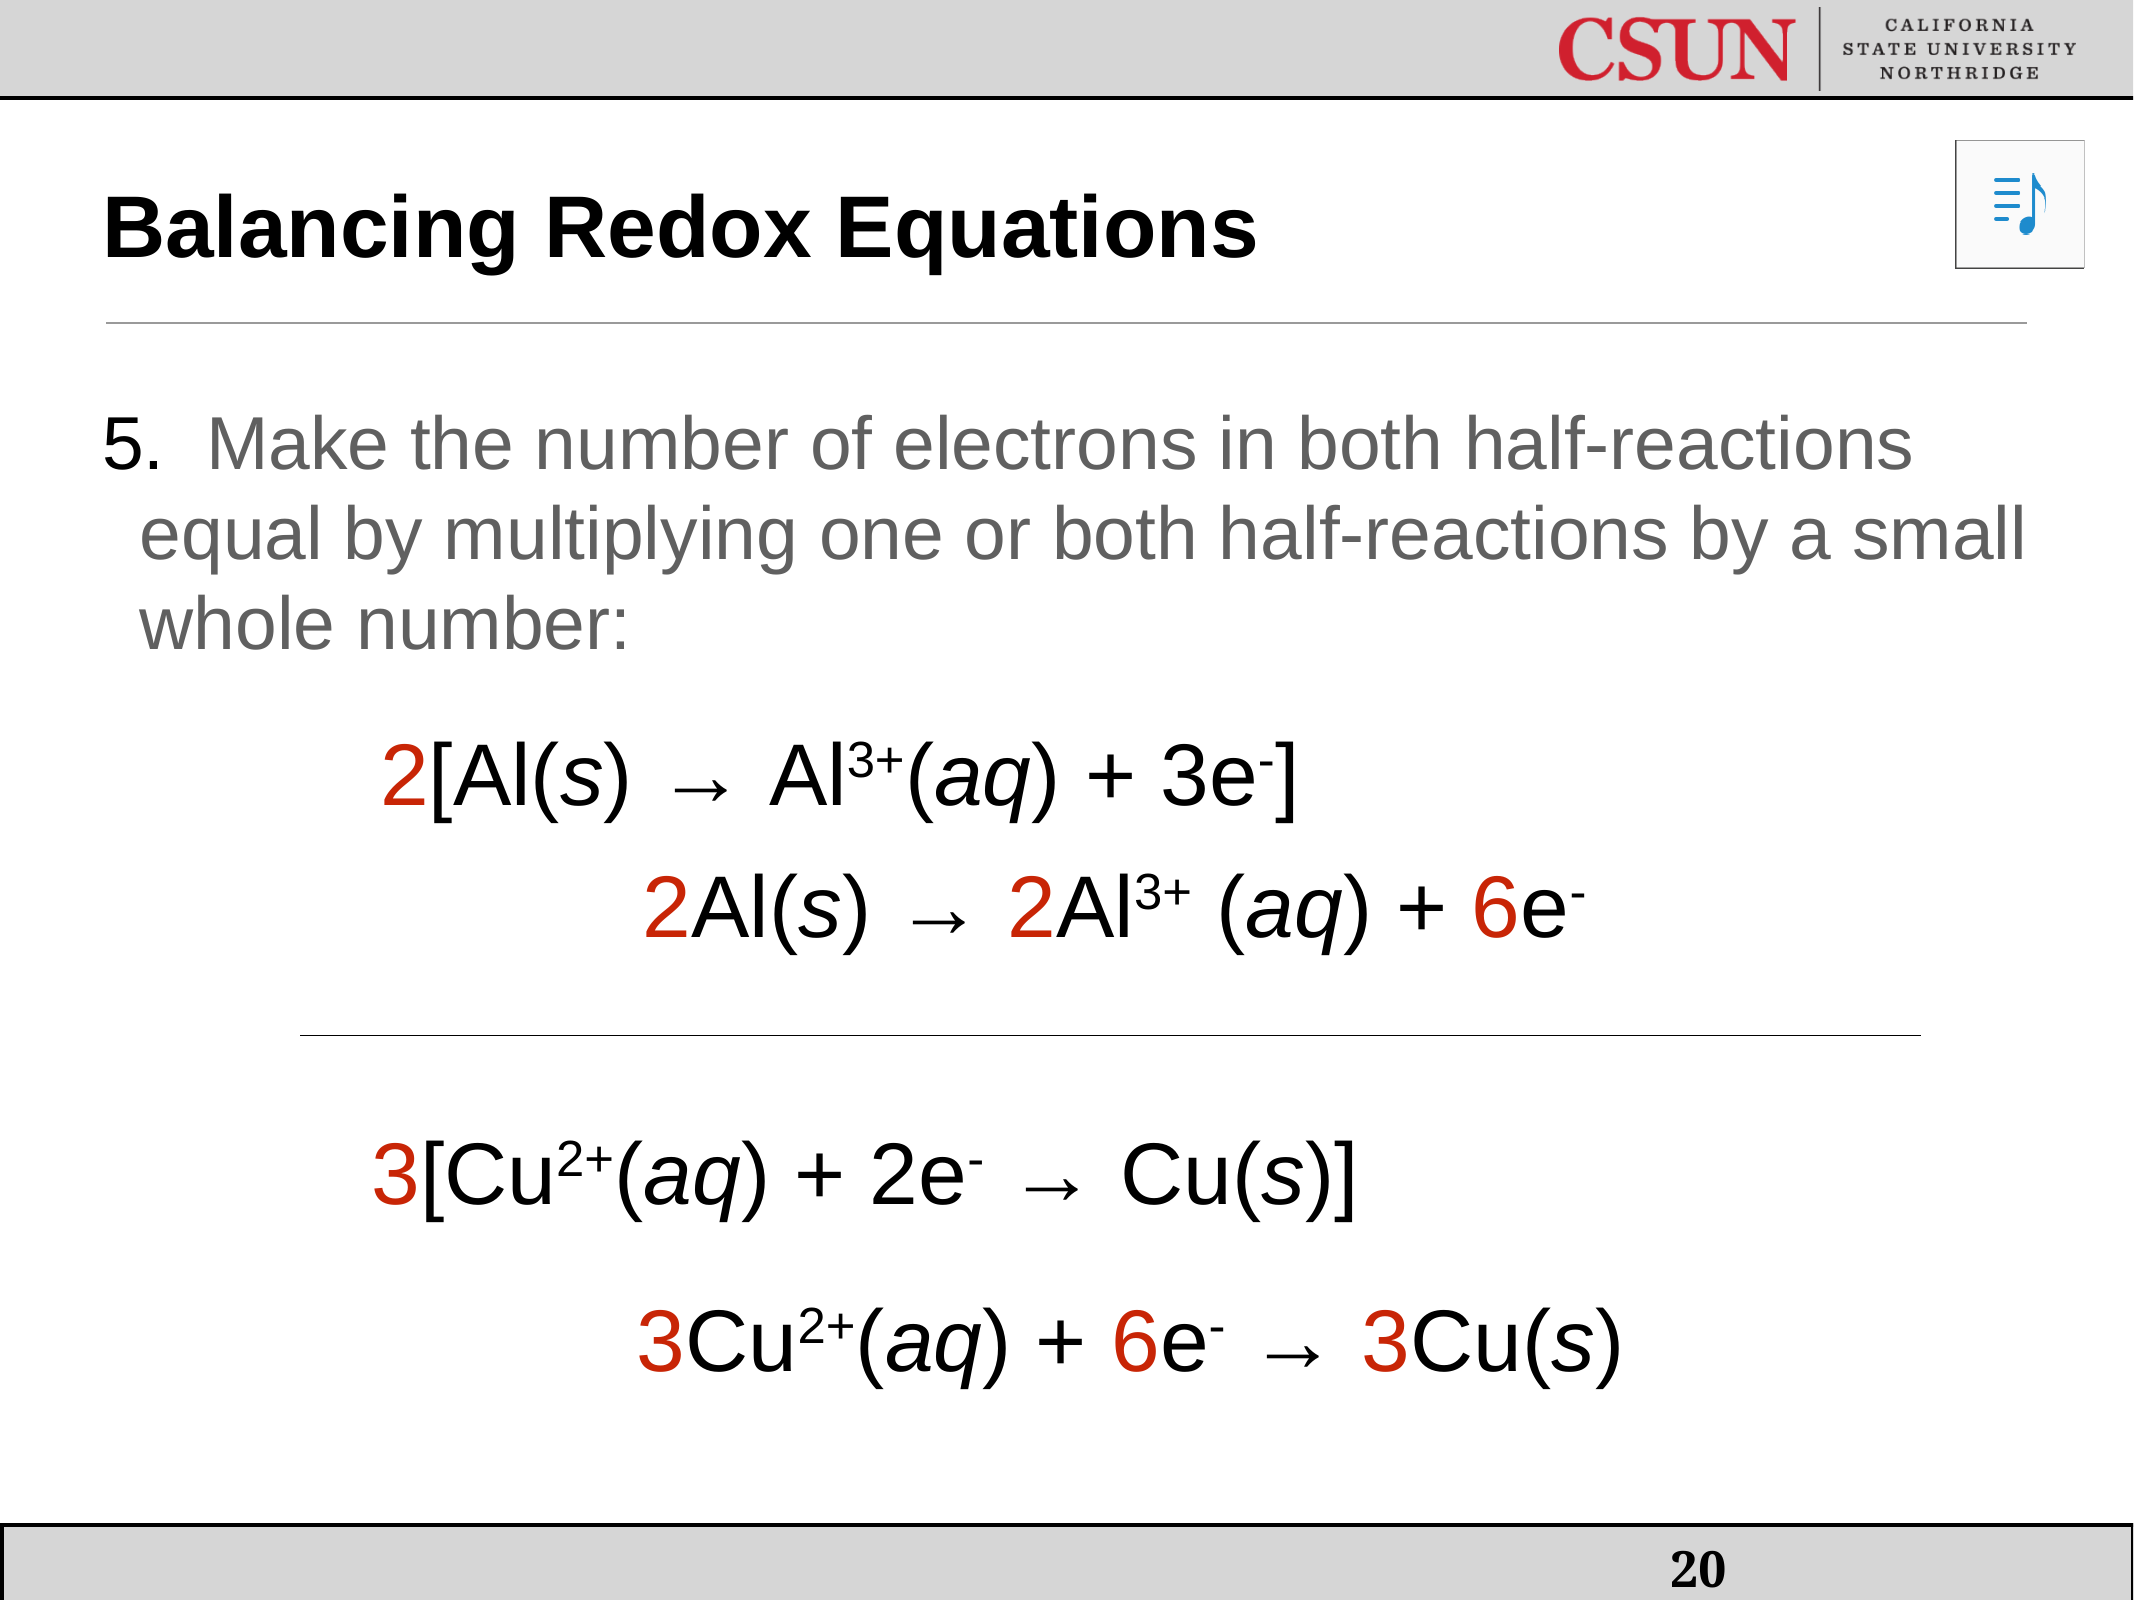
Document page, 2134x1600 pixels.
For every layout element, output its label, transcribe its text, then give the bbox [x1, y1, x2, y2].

text_box 3[Cu2+(aq) + 2e- → Cu(s)] [362, 1108, 1681, 1231]
title Balancing Redox Equations [93, 104, 2040, 284]
text_box 2[Al(s) → Al3+(aq) + 3e-] [371, 709, 1611, 832]
picture [1559, 7, 2076, 91]
text_box 3Cu2+(aq) + 6e- → 3Cu(s) [628, 1275, 1951, 1398]
text_box 2Al(s) → 2Al3+ (aq) + 6e- [634, 842, 1874, 964]
text_box Make the number of electrons in both half-reactions equal by multiplying one or both half-reactions by a small whole number: [93, 385, 2040, 699]
text_box [1954, 139, 2086, 271]
